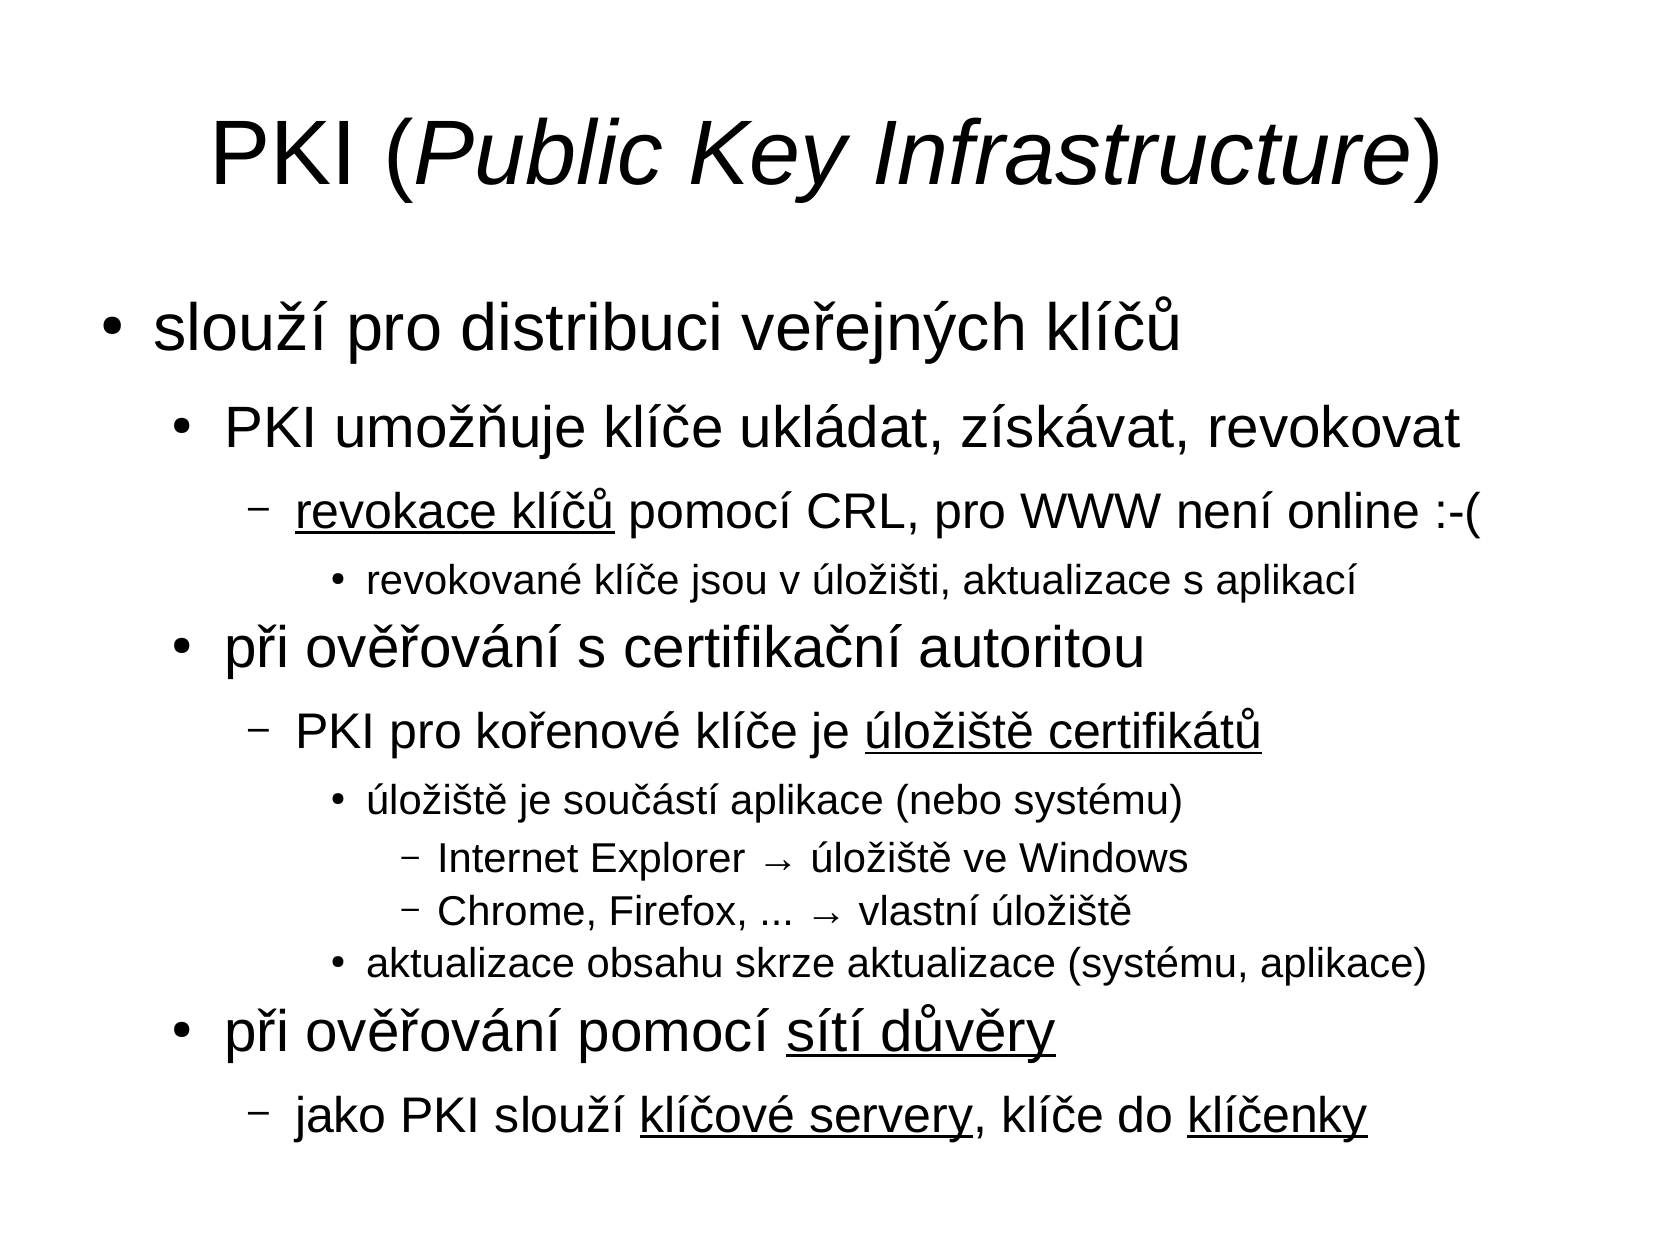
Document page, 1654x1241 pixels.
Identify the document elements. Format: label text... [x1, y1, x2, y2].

title PKI (Public Key Infrastructure) [82, 56, 1571, 250]
list slouží pro distribuci veřejných klíčů PKI umožňuje klíče ukládat, získávat, revokovat revokace klíčů pomocí CRL, pro WWW není online :-( revokované klíče jsou v úložišti, aktualizace s aplikací při ověřování s certifikační autoritou PKI pro kořenové klíče je úložiště certifikátů úložiště je součástí aplikace (nebo systému) Internet Explorer → úložiště ve Windows Chrome, Firefox, ... → vlastní úložiště aktualizace obsahu skrze aktualizace (systému, aplikace) při ověřování pomocí sítí důvěry jako PKI slouží klíčové servery, klíče do klíčenky [82, 290, 1625, 1144]
